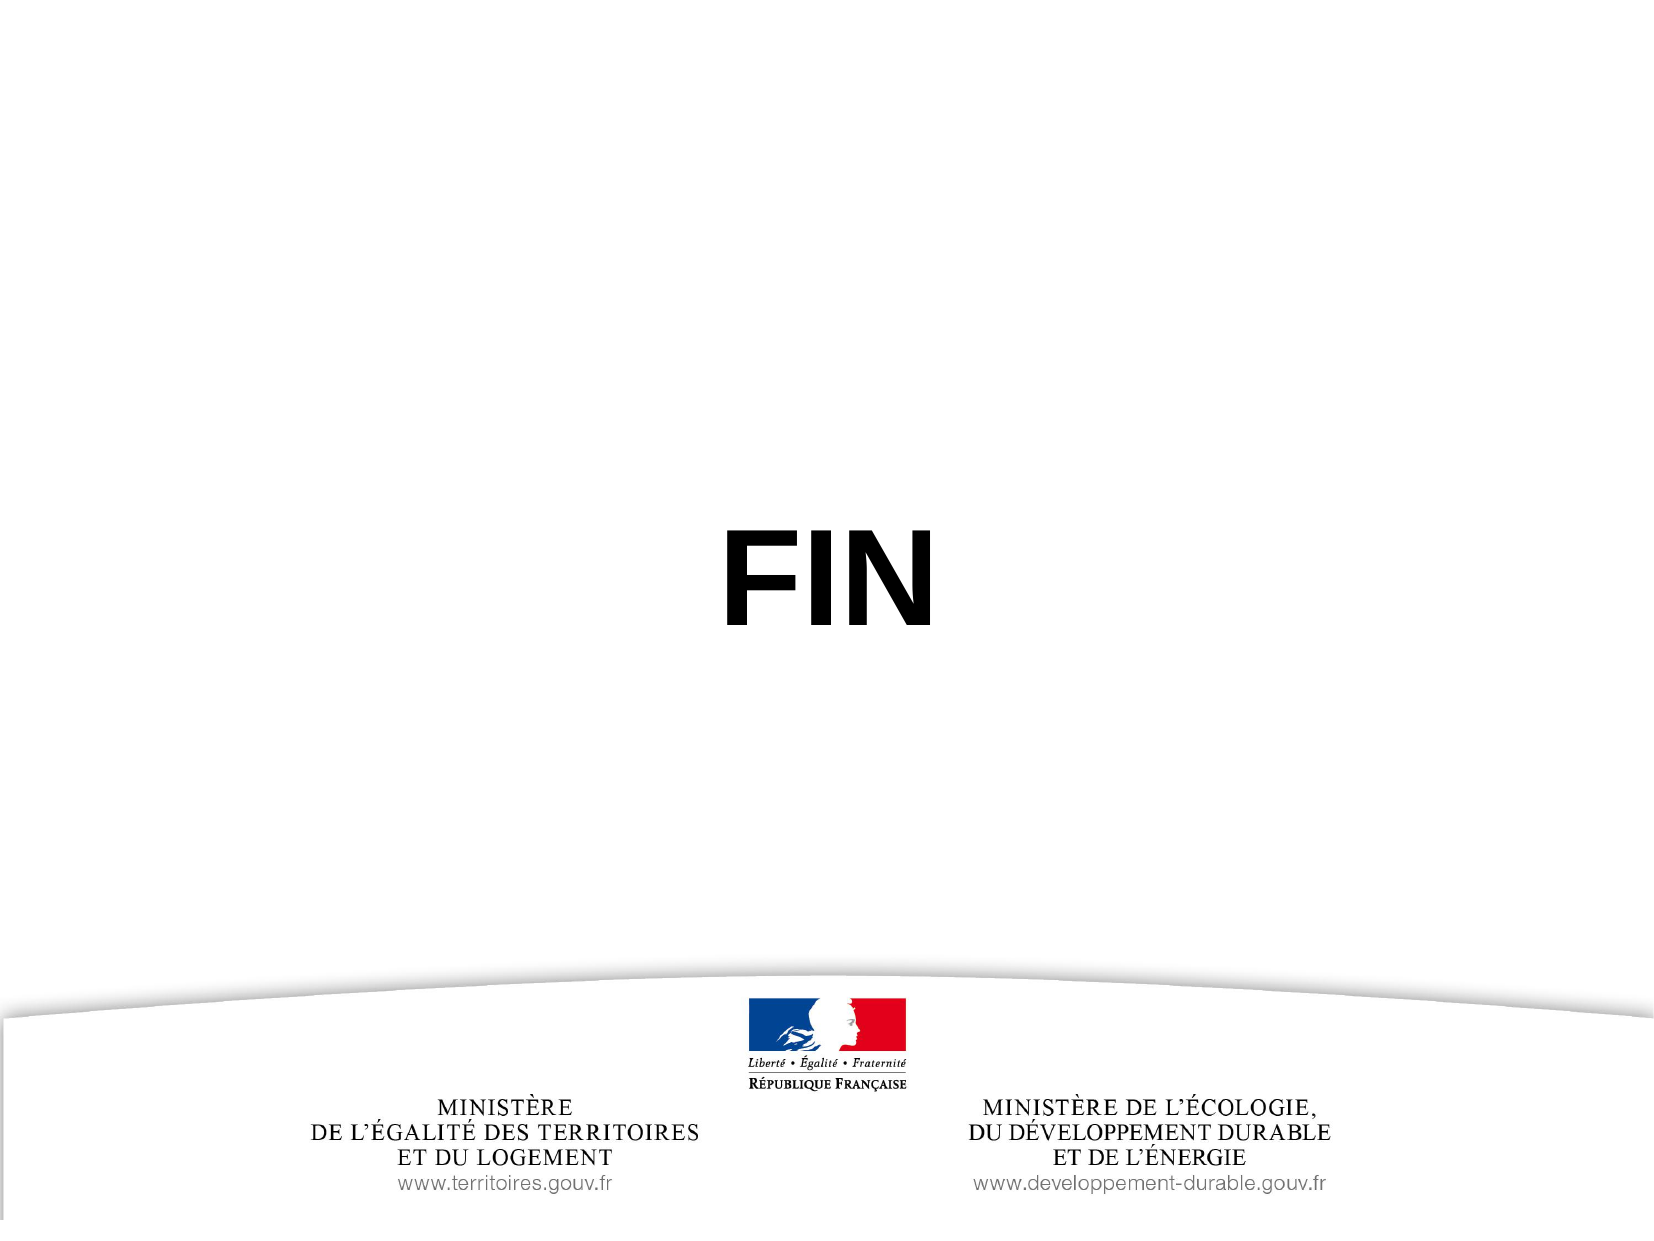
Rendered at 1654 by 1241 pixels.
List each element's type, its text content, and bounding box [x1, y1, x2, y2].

picture [0, 0, 1654, 1220]
text_box FIN [704, 493, 1120, 696]
